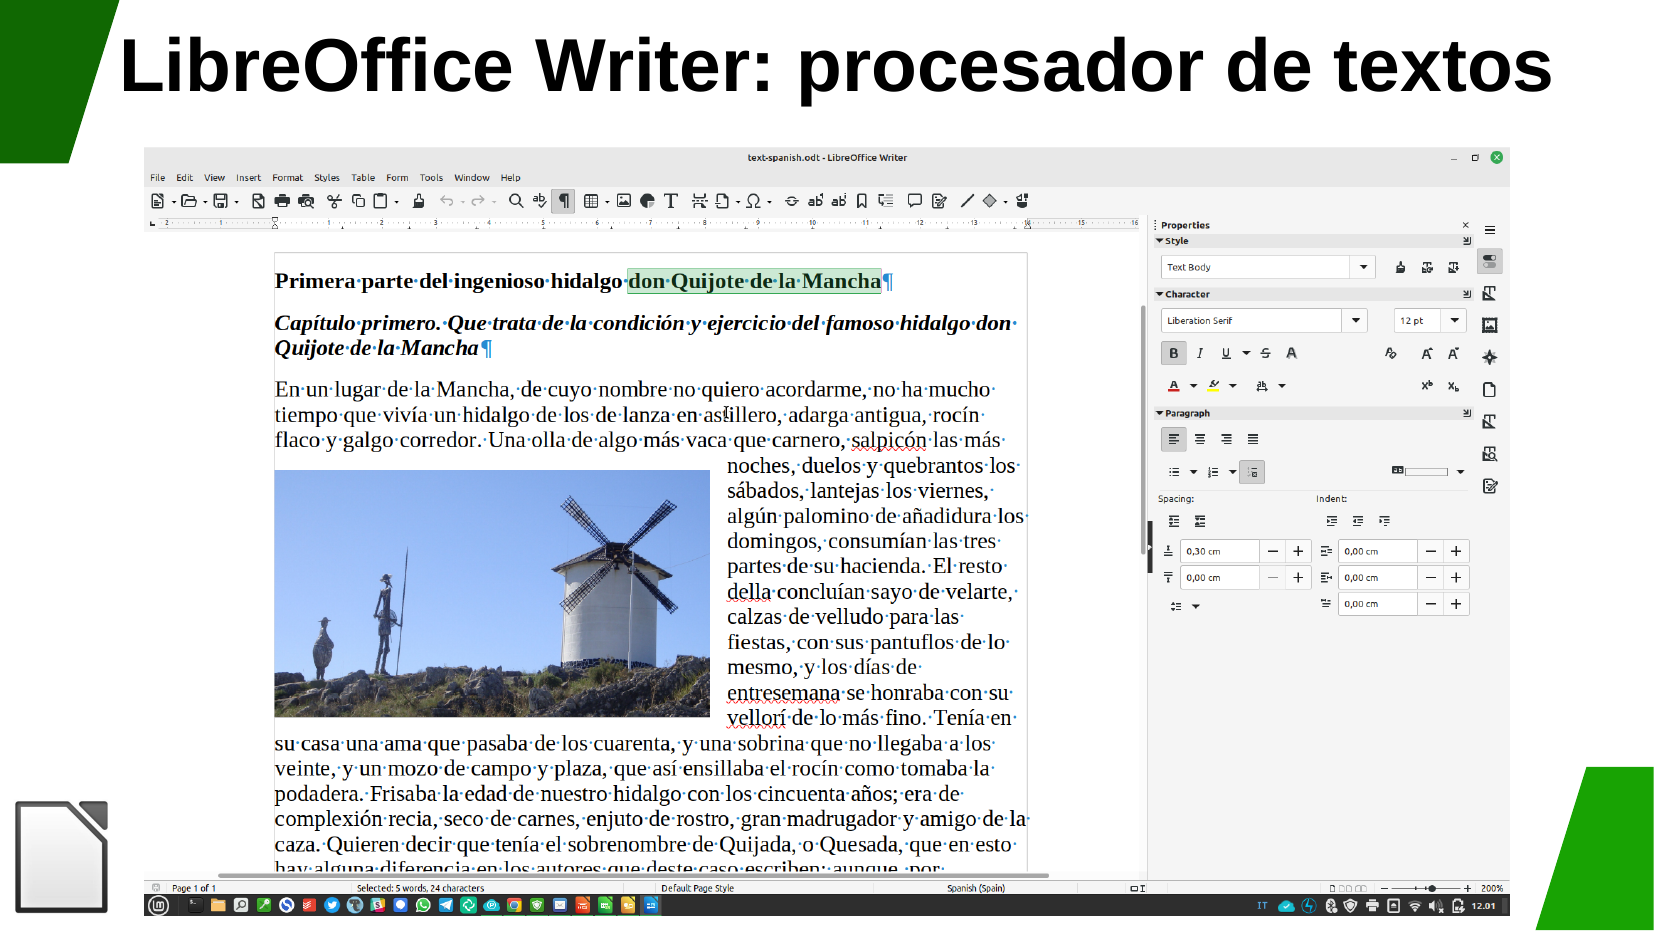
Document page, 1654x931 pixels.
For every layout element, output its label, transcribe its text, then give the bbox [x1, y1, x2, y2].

picture [12, 798, 111, 917]
picture [144, 147, 1510, 916]
title LibreOffice Writer: procesador de textos [119, 11, 1595, 119]
